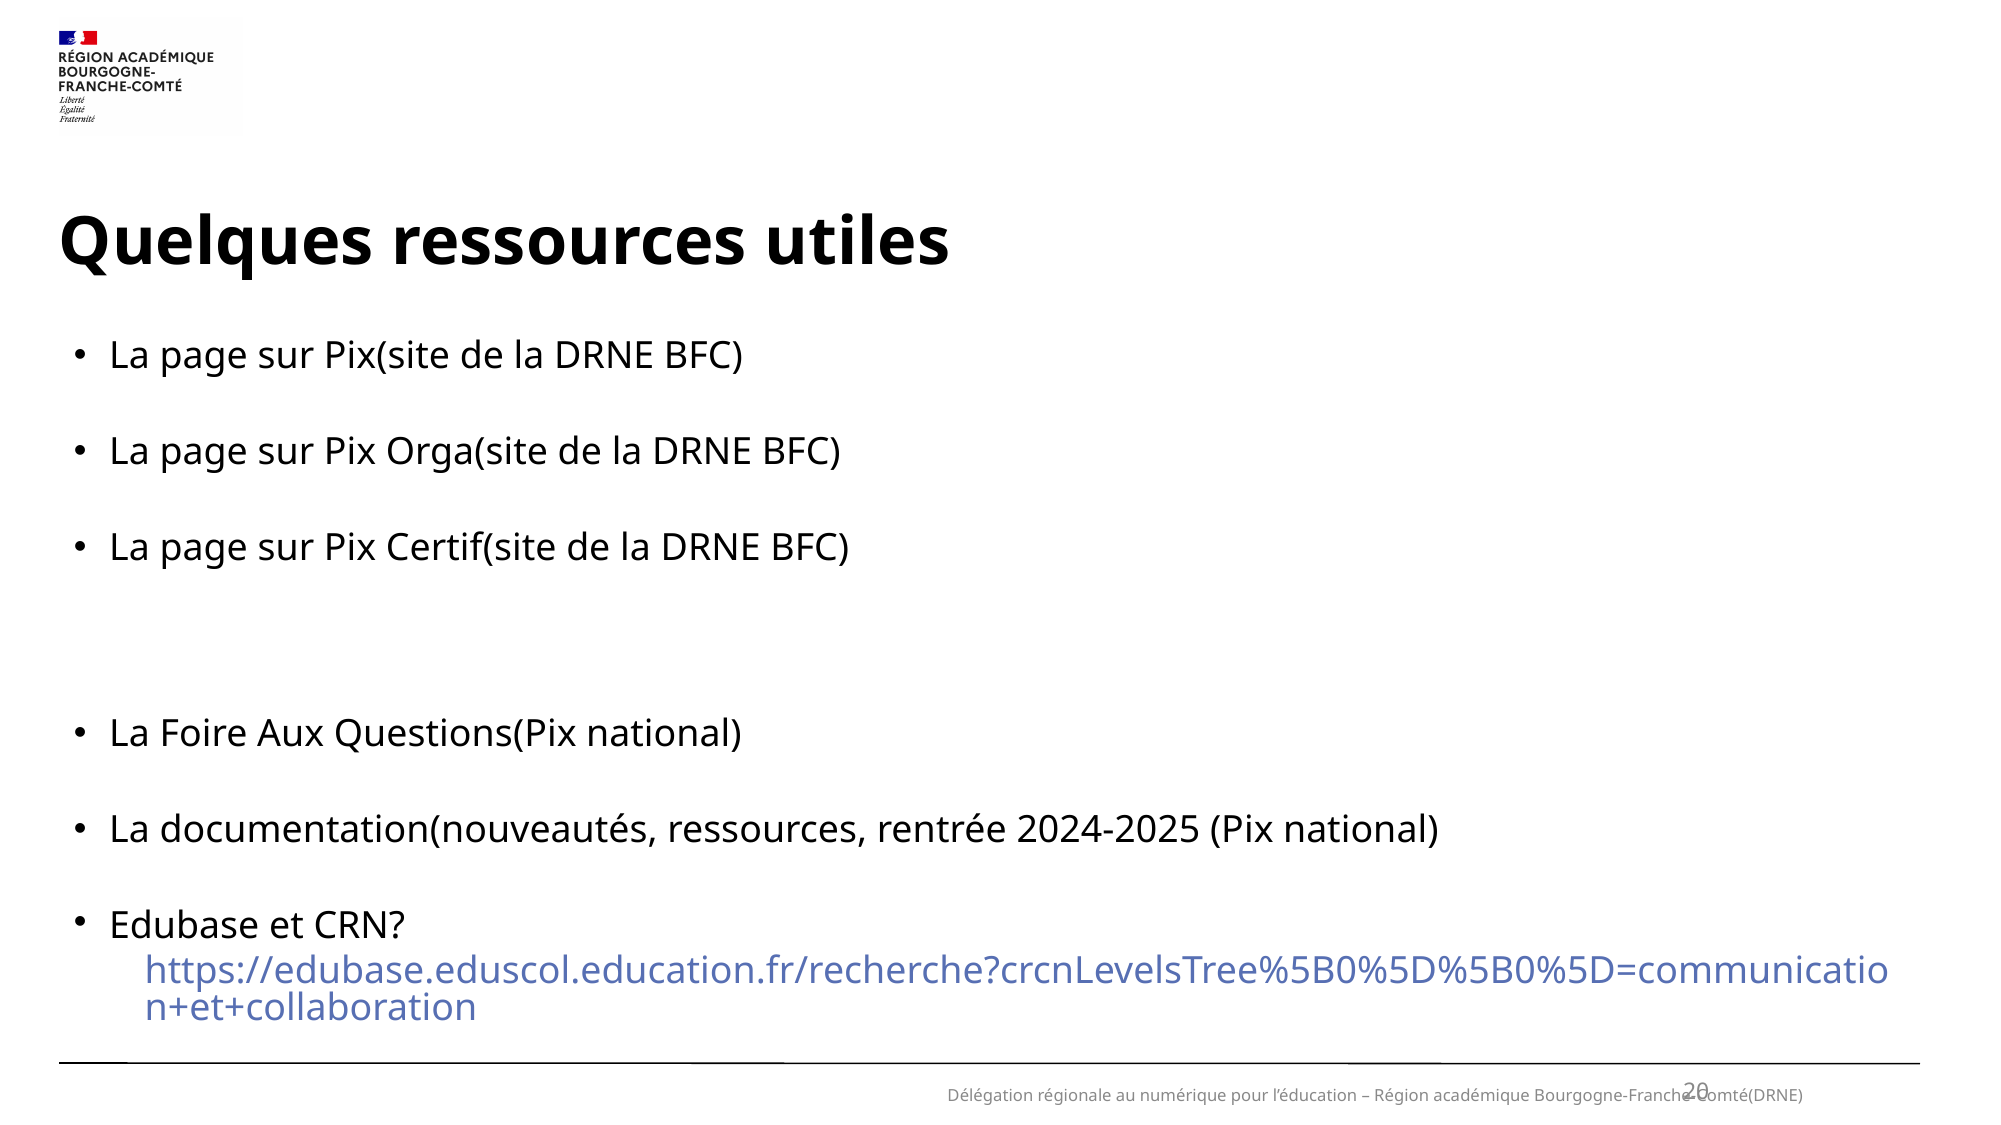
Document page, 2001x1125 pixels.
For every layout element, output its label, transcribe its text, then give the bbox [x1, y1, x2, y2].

text_box Délégation régionale au numérique pour l’éducation – Région académique Bourgogne-Franche-Comté(DRNE) [818, 1065, 1919, 1124]
text_box La page sur Pix (site de la DRNE BFC) La page sur Pix Orga (site de la DRNE BFC) La page sur Pix Certif (site de la DRNE BFC) La Foire Aux Questions (Pix national) La documentation (nouveautés, ressources, rentrée 2024-2025 (Pix national) Edubase et CRN? https://edubase.eduscol.education.fr/recherche?crcnLevelsTree%5B0%5D%5B0%5D=communication+et+collaboration [59, 323, 1906, 1053]
title Quelques ressources utiles [59, 169, 1919, 317]
